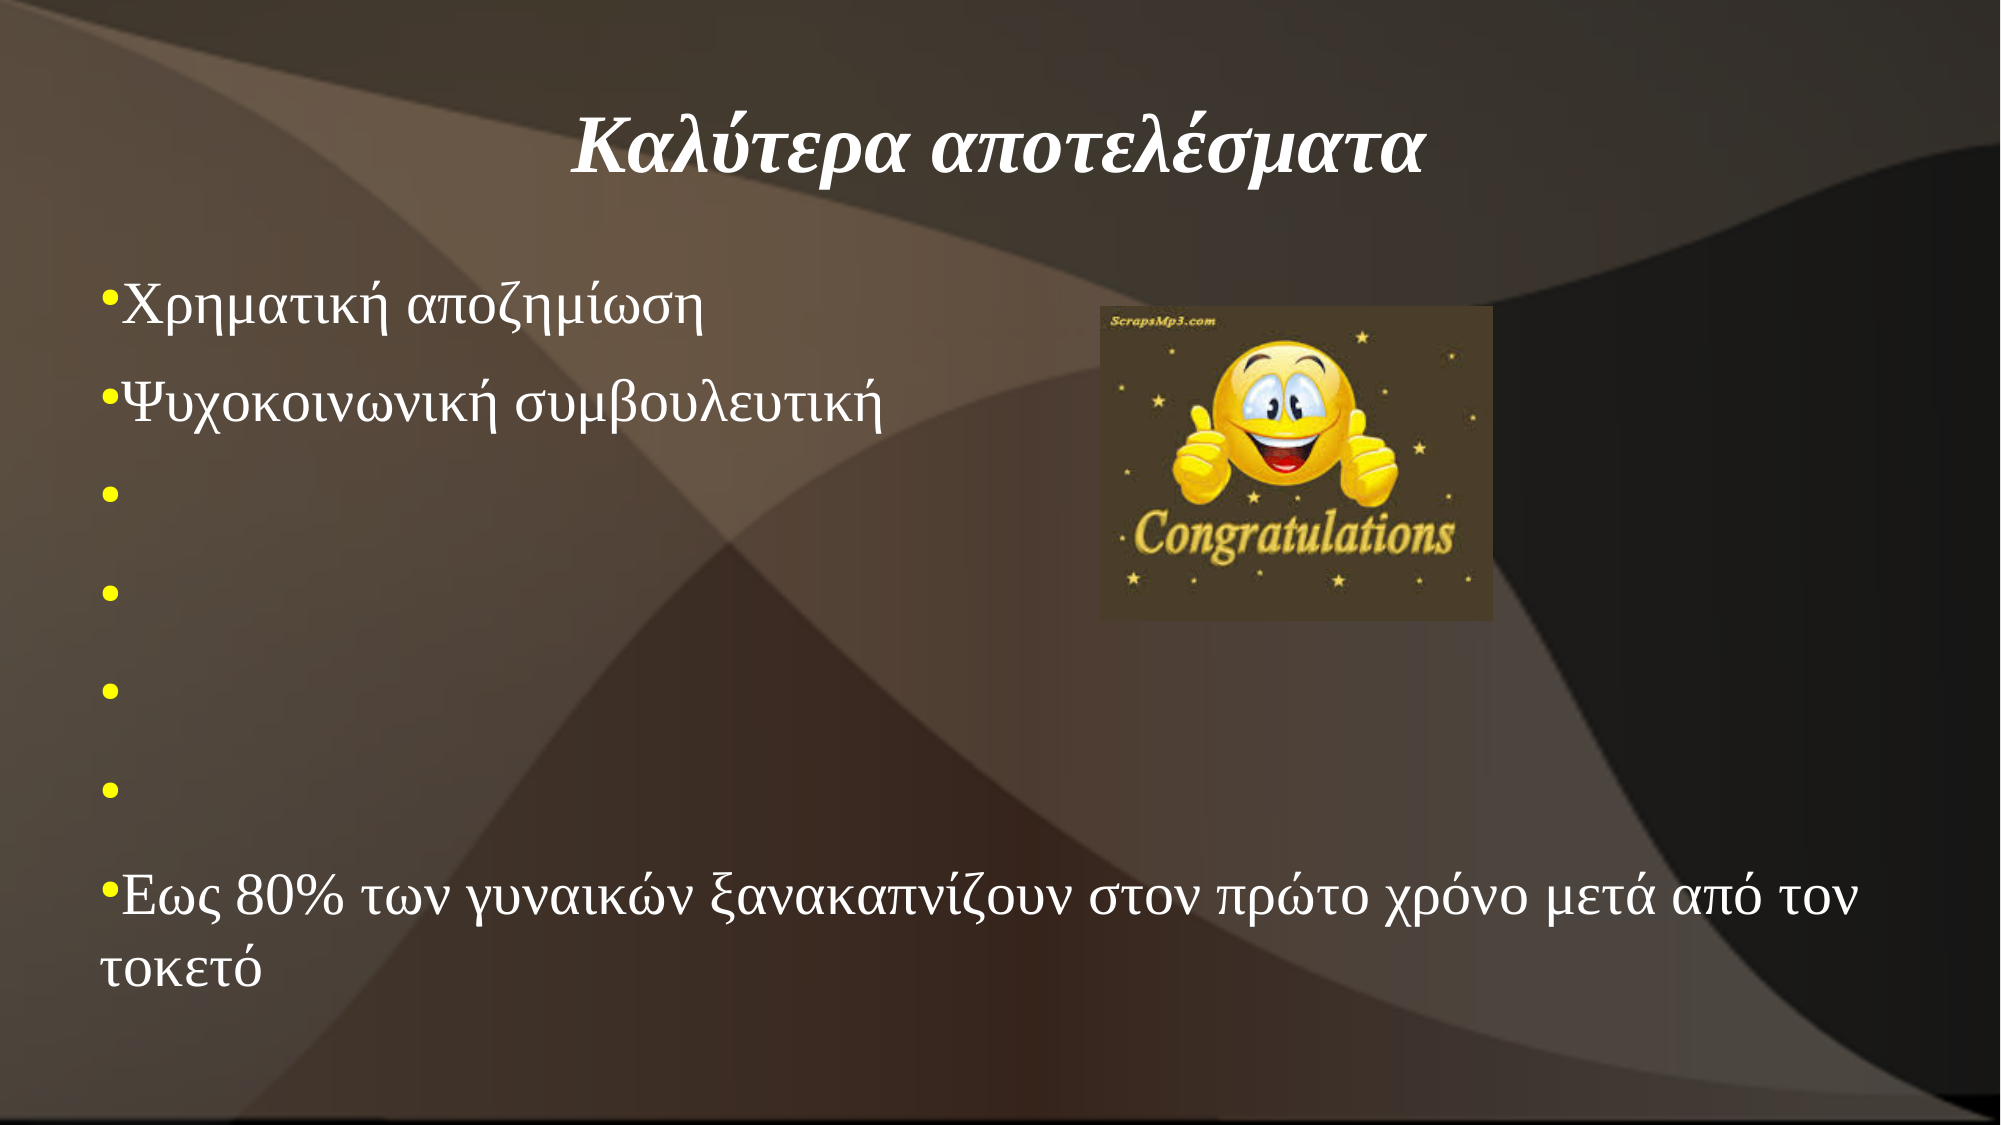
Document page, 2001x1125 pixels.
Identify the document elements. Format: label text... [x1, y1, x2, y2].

list Χρηματική αποζημίωση Ψυχοκοινωνική συμβουλευτική Εως 80% των γυναικών ξανακαπνίζουν στον πρώτο χρόνο μετά από τον τοκετό [99, 263, 1900, 1006]
title Καλύτερα αποτελέσματα [99, 44, 1900, 233]
picture [1100, 306, 1493, 621]
